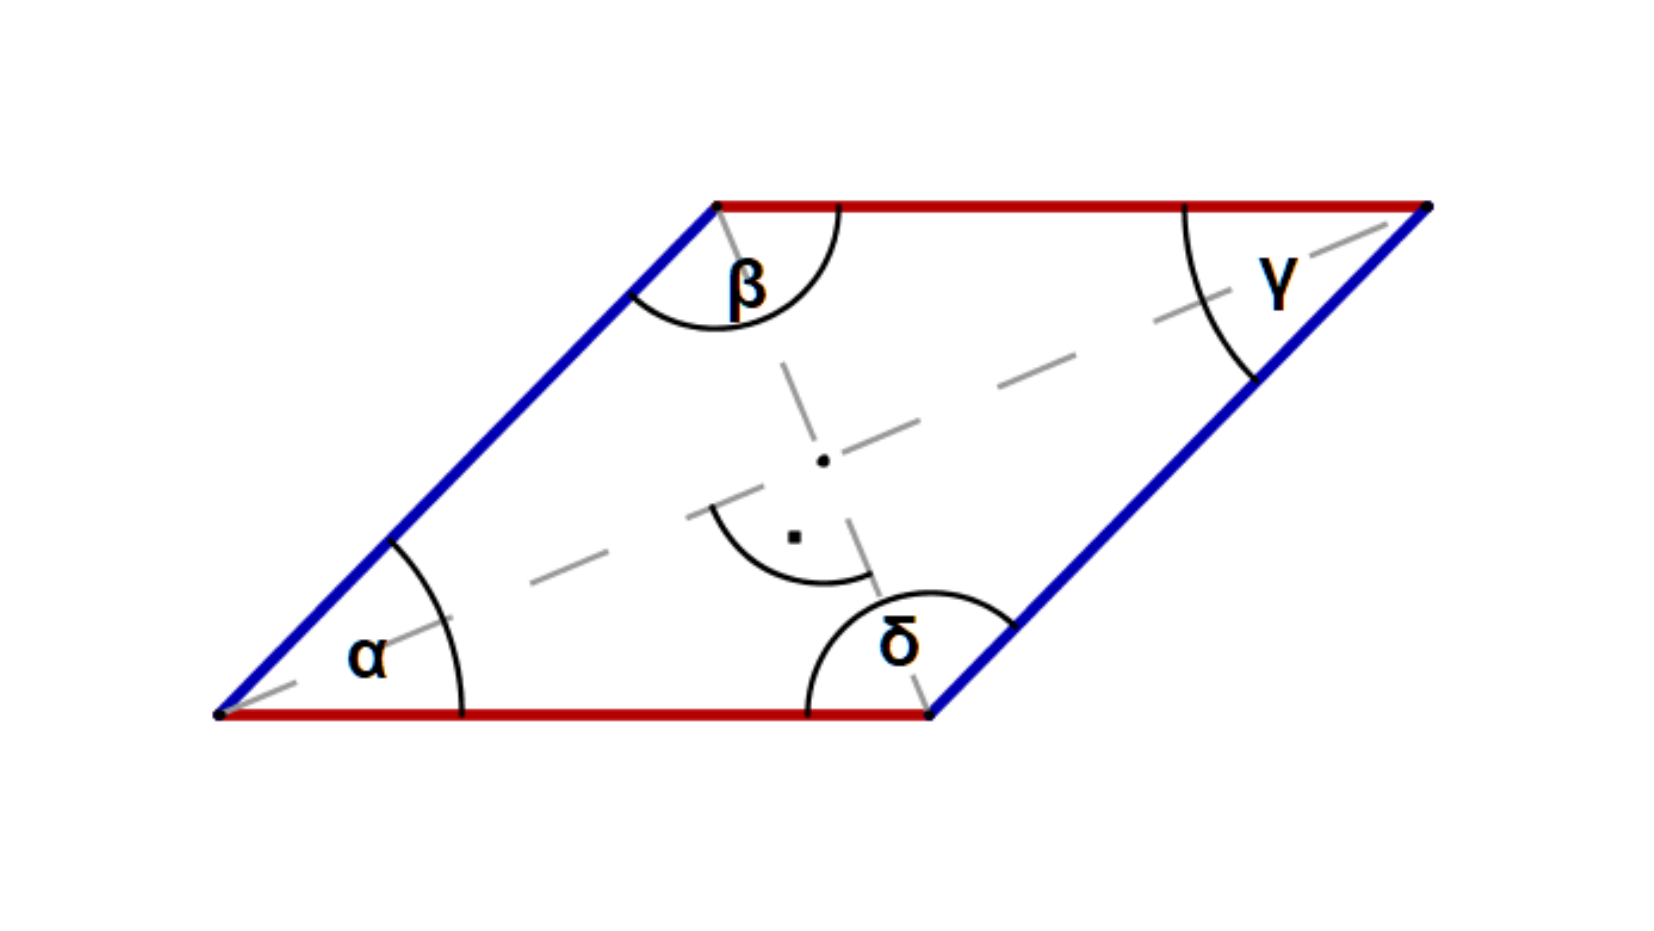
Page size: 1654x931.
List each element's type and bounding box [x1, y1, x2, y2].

picture [106, 82, 1506, 829]
